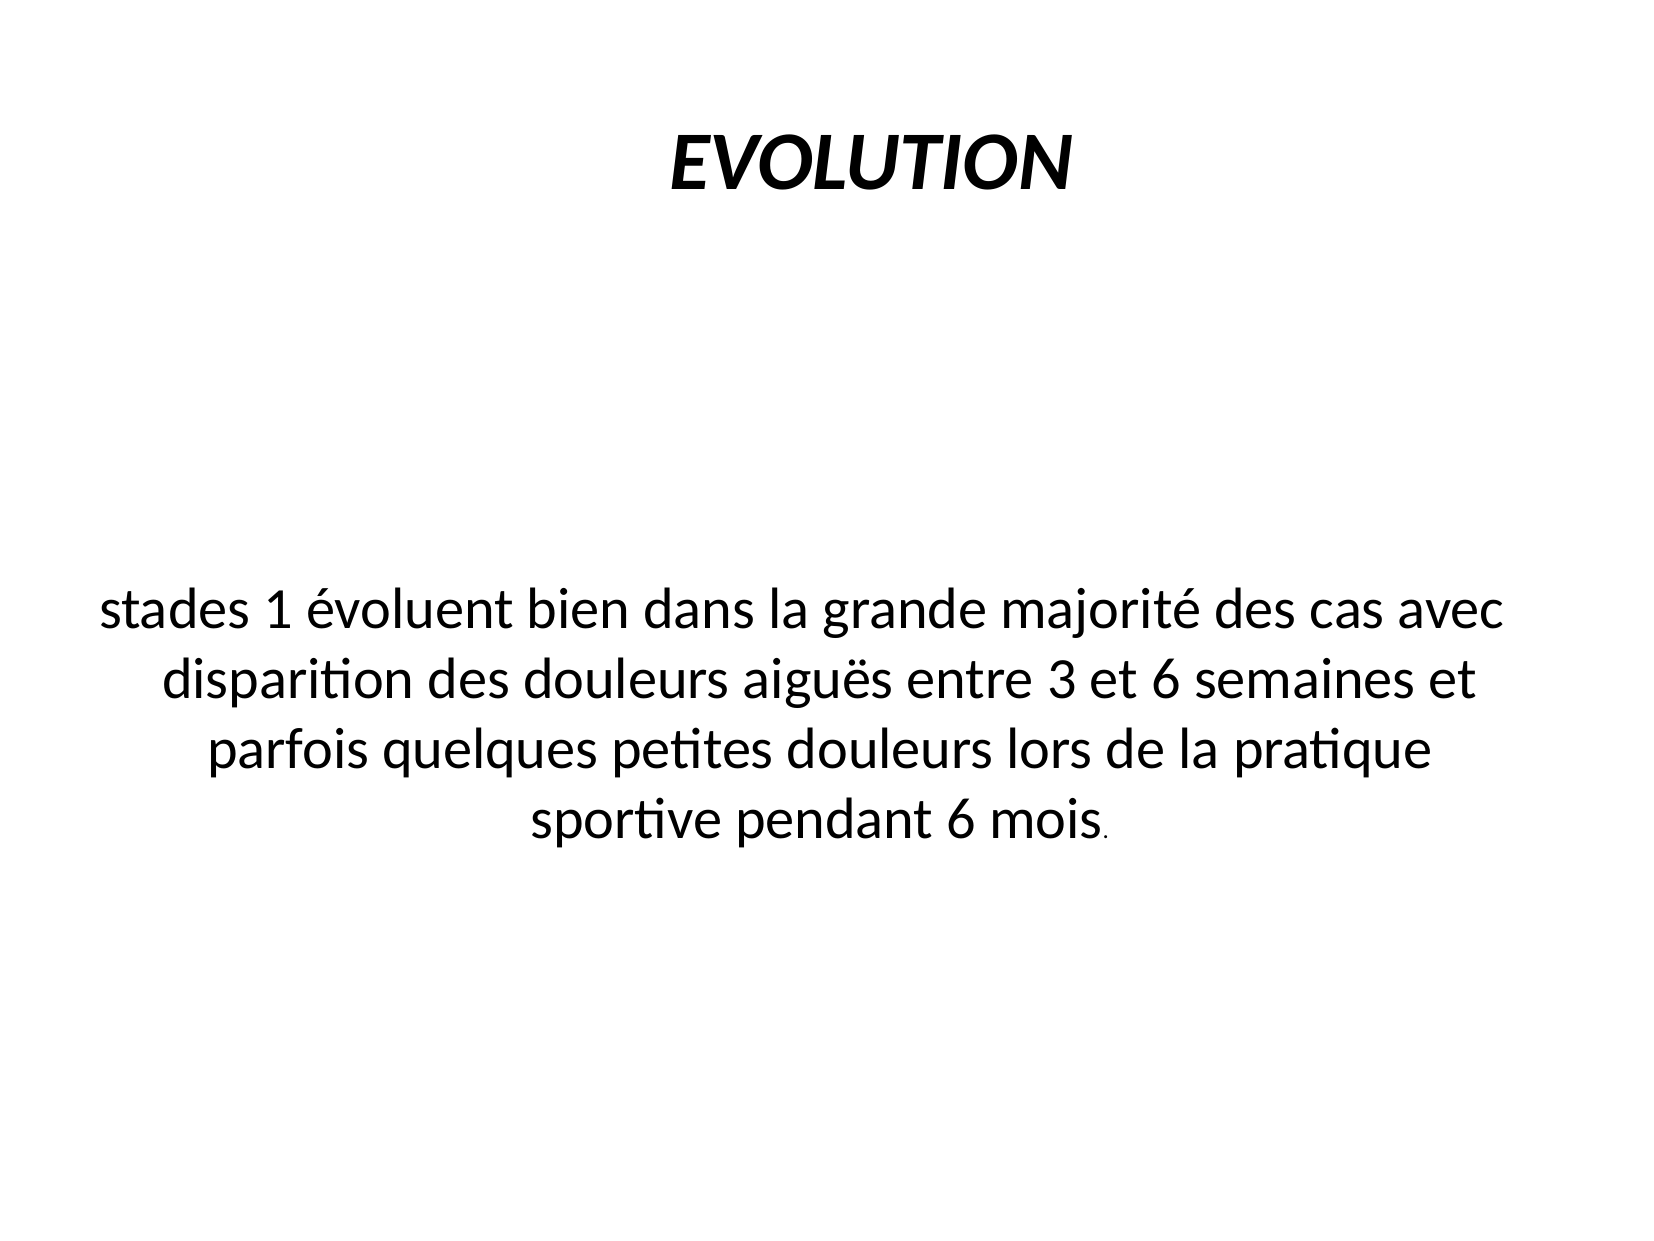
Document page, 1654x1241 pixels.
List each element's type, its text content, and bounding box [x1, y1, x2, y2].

subtitle stades 1 évoluent bien dans la grande majorité des cas avec disparition des douleurs aiguës entre 3 et 6 semaines et parfois quelques petites douleurs lors de la pratique sportive pendant 6 mois. [82, 312, 1522, 1109]
title EVOLUTION [165, 97, 1578, 216]
